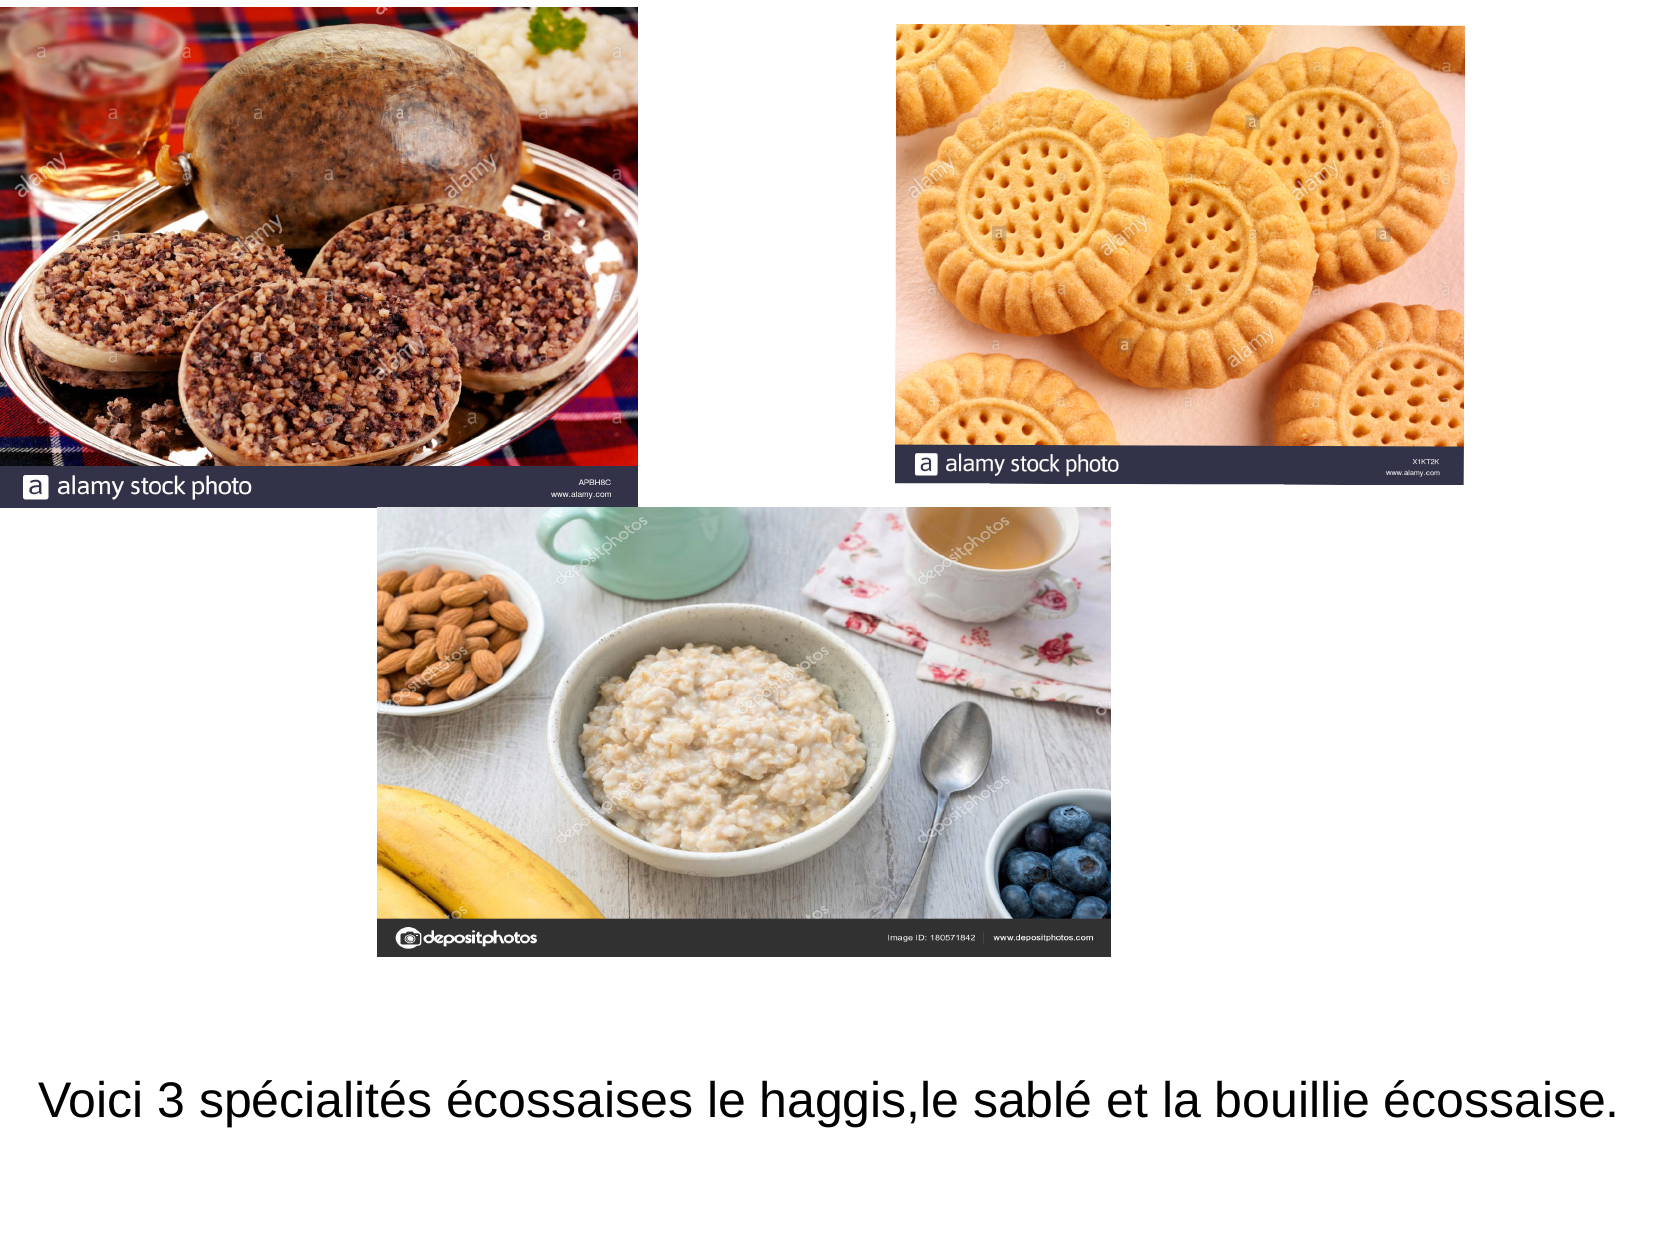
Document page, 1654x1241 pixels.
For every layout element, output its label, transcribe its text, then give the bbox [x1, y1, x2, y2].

picture [894, 23, 1465, 485]
picture [0, 7, 1111, 957]
text_box Voici 3 spécialités écossaises le haggis,le sablé et la bouillie écossaise. [23, 1065, 1654, 1210]
